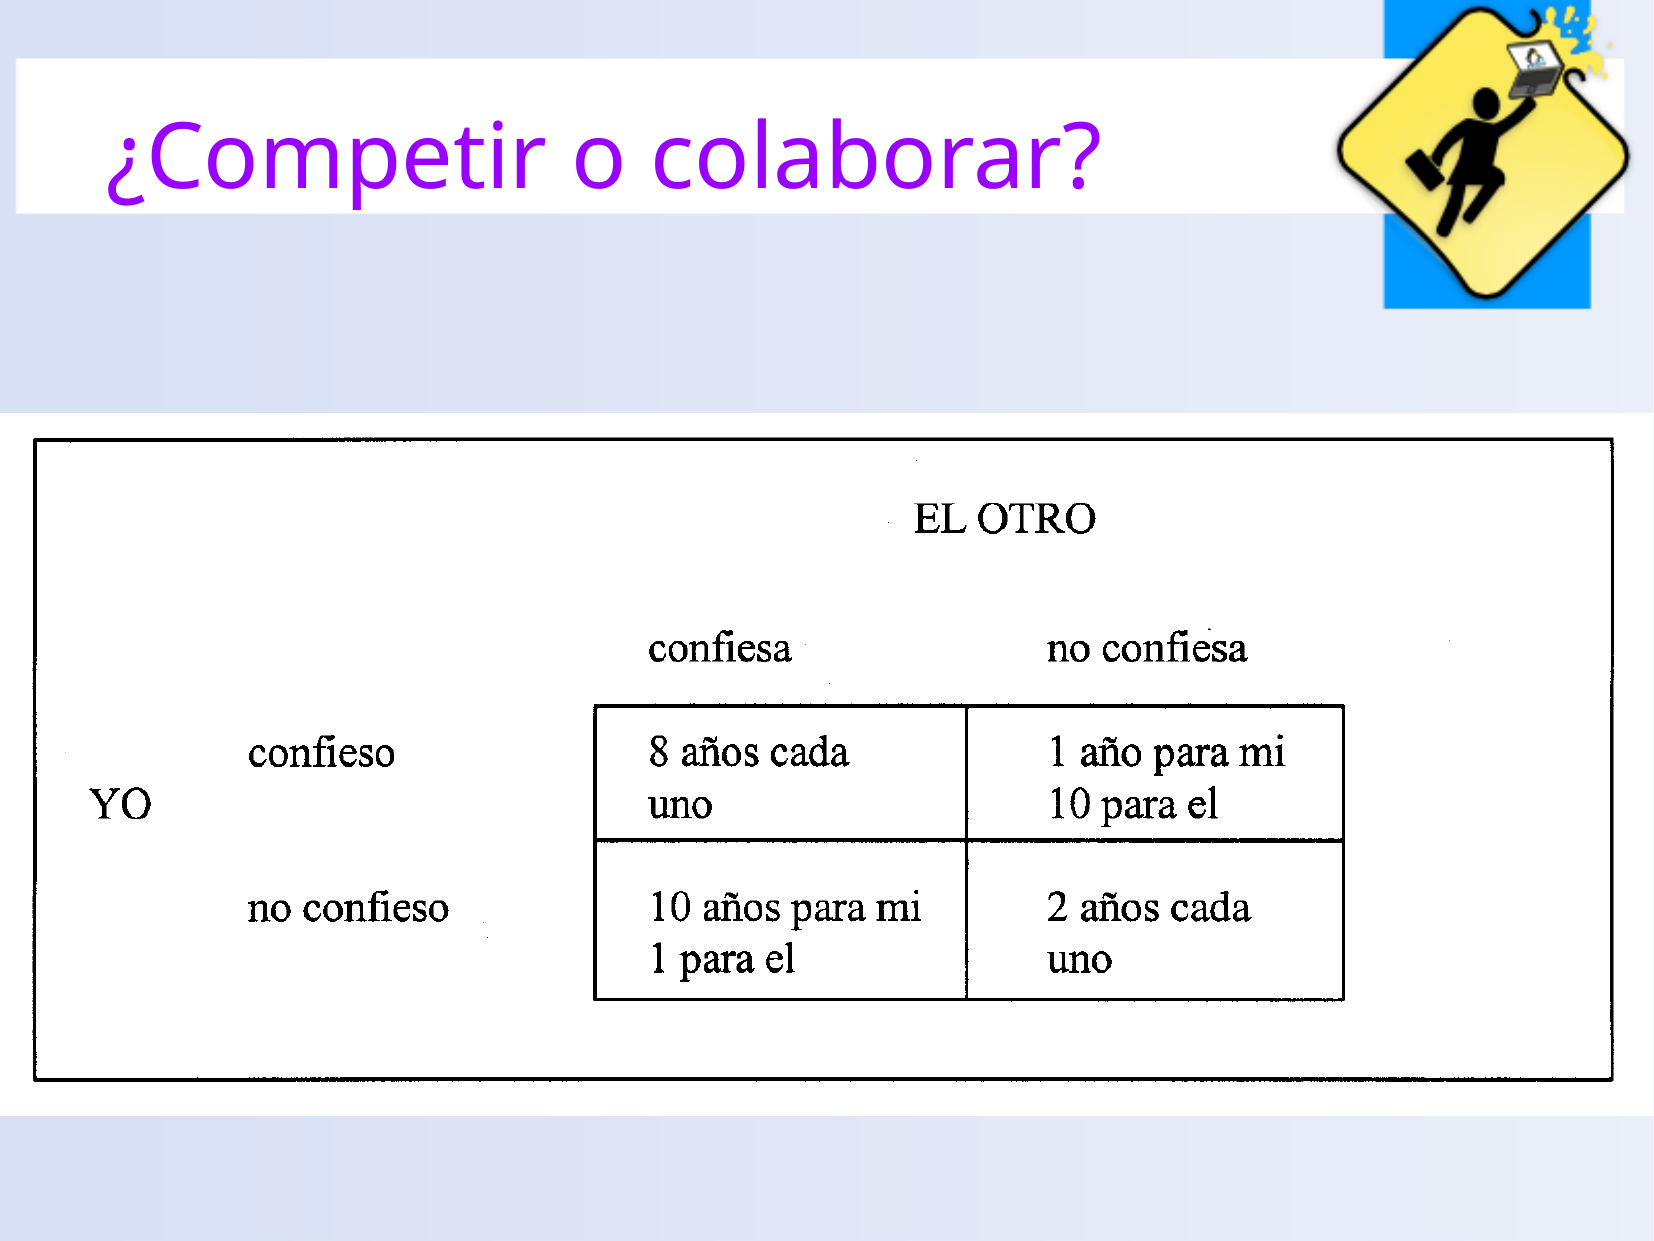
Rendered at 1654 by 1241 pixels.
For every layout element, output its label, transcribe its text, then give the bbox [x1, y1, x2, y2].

title ¿Competir o colaborar? [82, 49, 1571, 257]
picture [0, 0, 1654, 1241]
